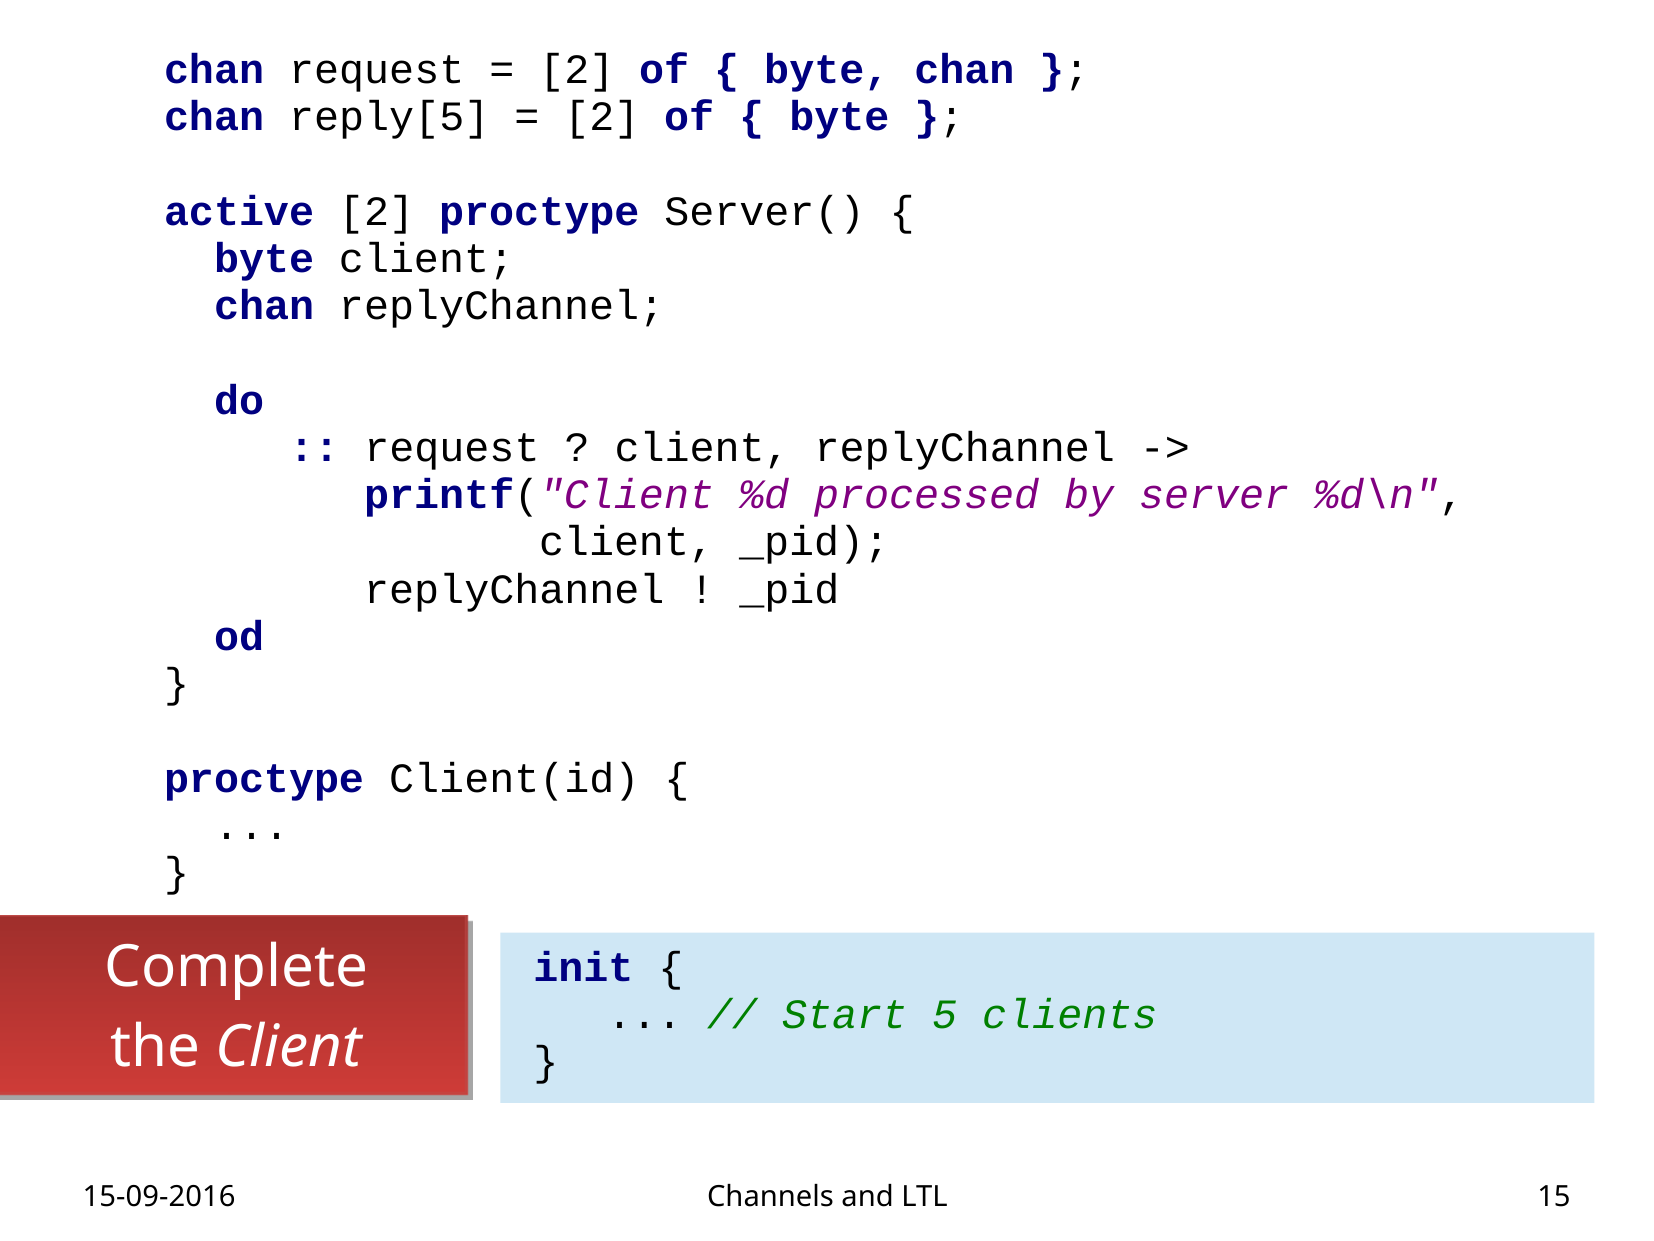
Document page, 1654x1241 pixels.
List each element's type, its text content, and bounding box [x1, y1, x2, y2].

text_box [500, 932, 1595, 1103]
text_box chan request = [2] of { byte, chan }; chan reply[5] = [2] of { byte }; active [2] proctype Server() { byte client; chan replyChannel; do :: request ? client, replyChannel -> printf("Client %d processed by server %d\n", client, _pid); replyChannel ! _pid od } proctype Client(id) { ... } init { ... // Start 5 clients } [149, 41, 1505, 1096]
title Complete the Client [0, 915, 149, 1093]
picture [0, 1093, 473, 1100]
